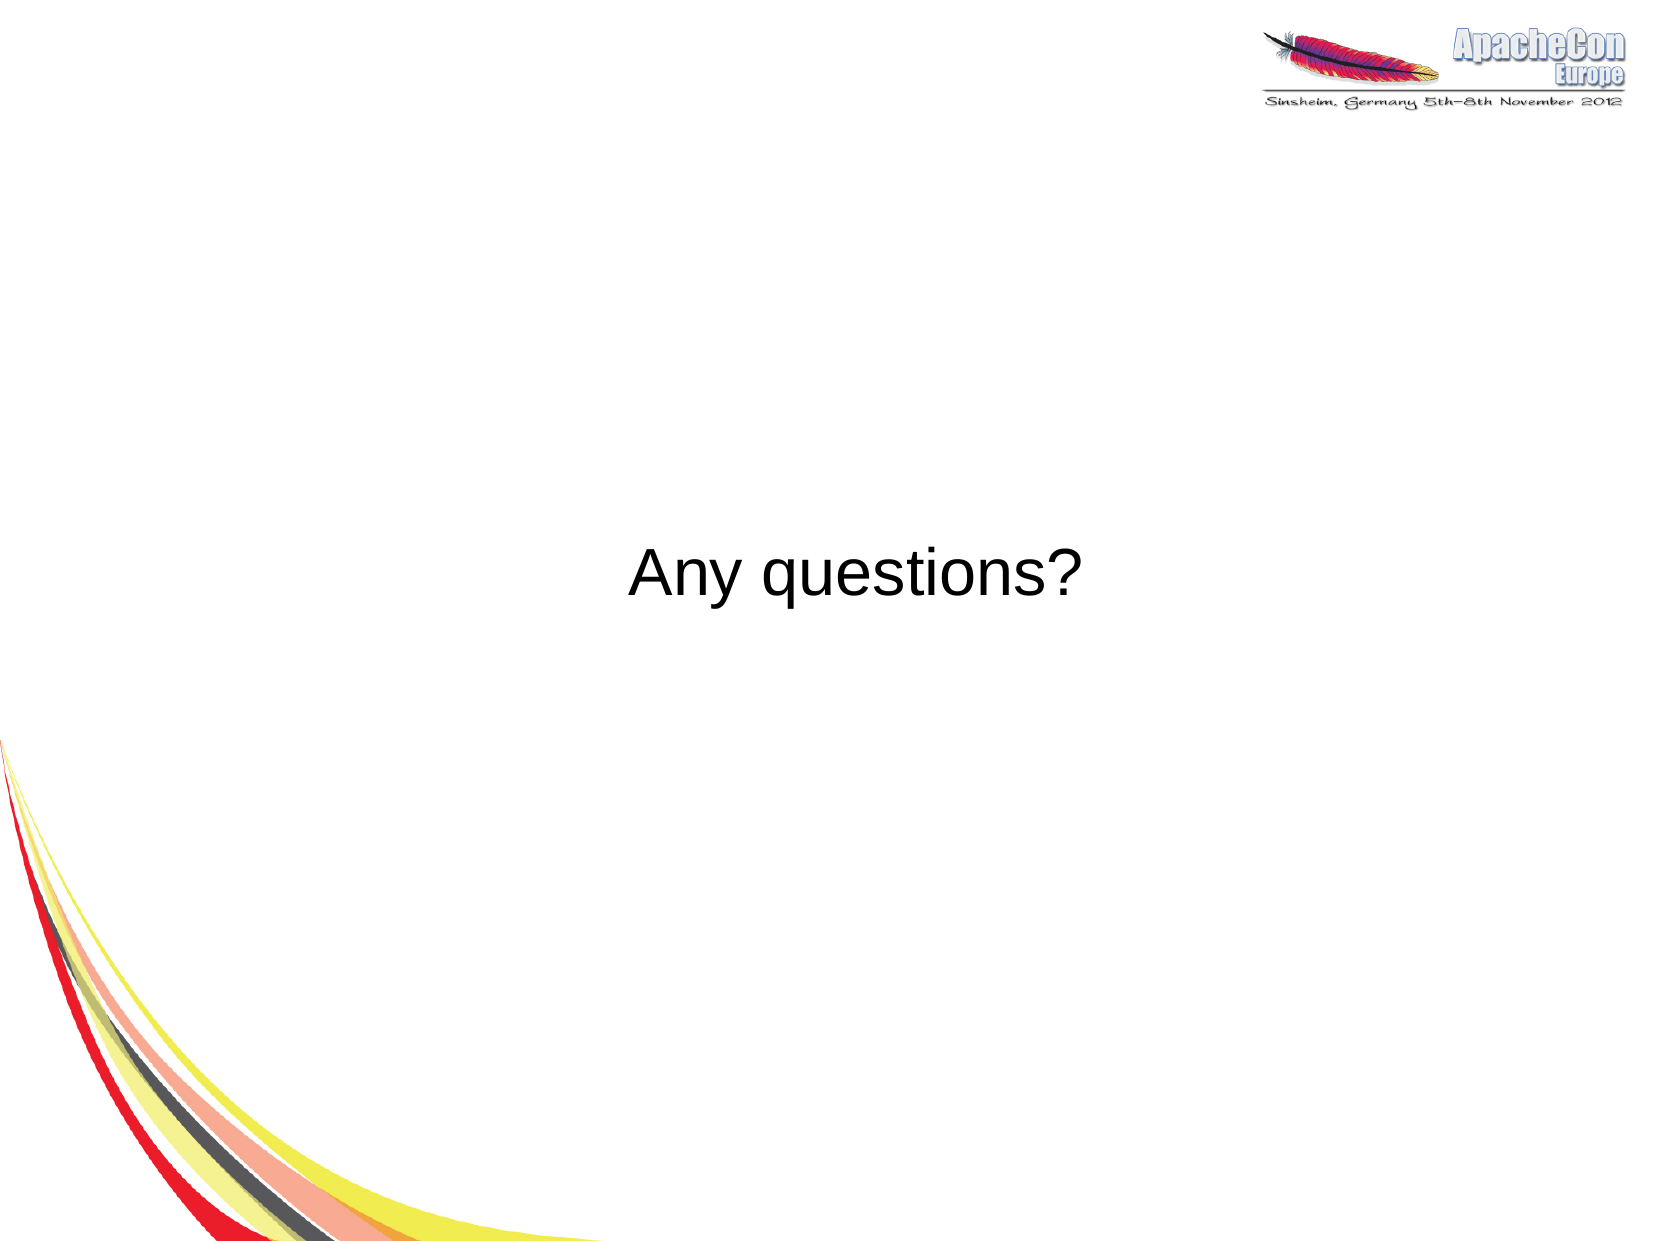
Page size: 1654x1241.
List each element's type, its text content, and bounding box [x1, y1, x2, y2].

subtitle Any questions? [177, 141, 1536, 1004]
picture [0, 0, 1654, 1241]
